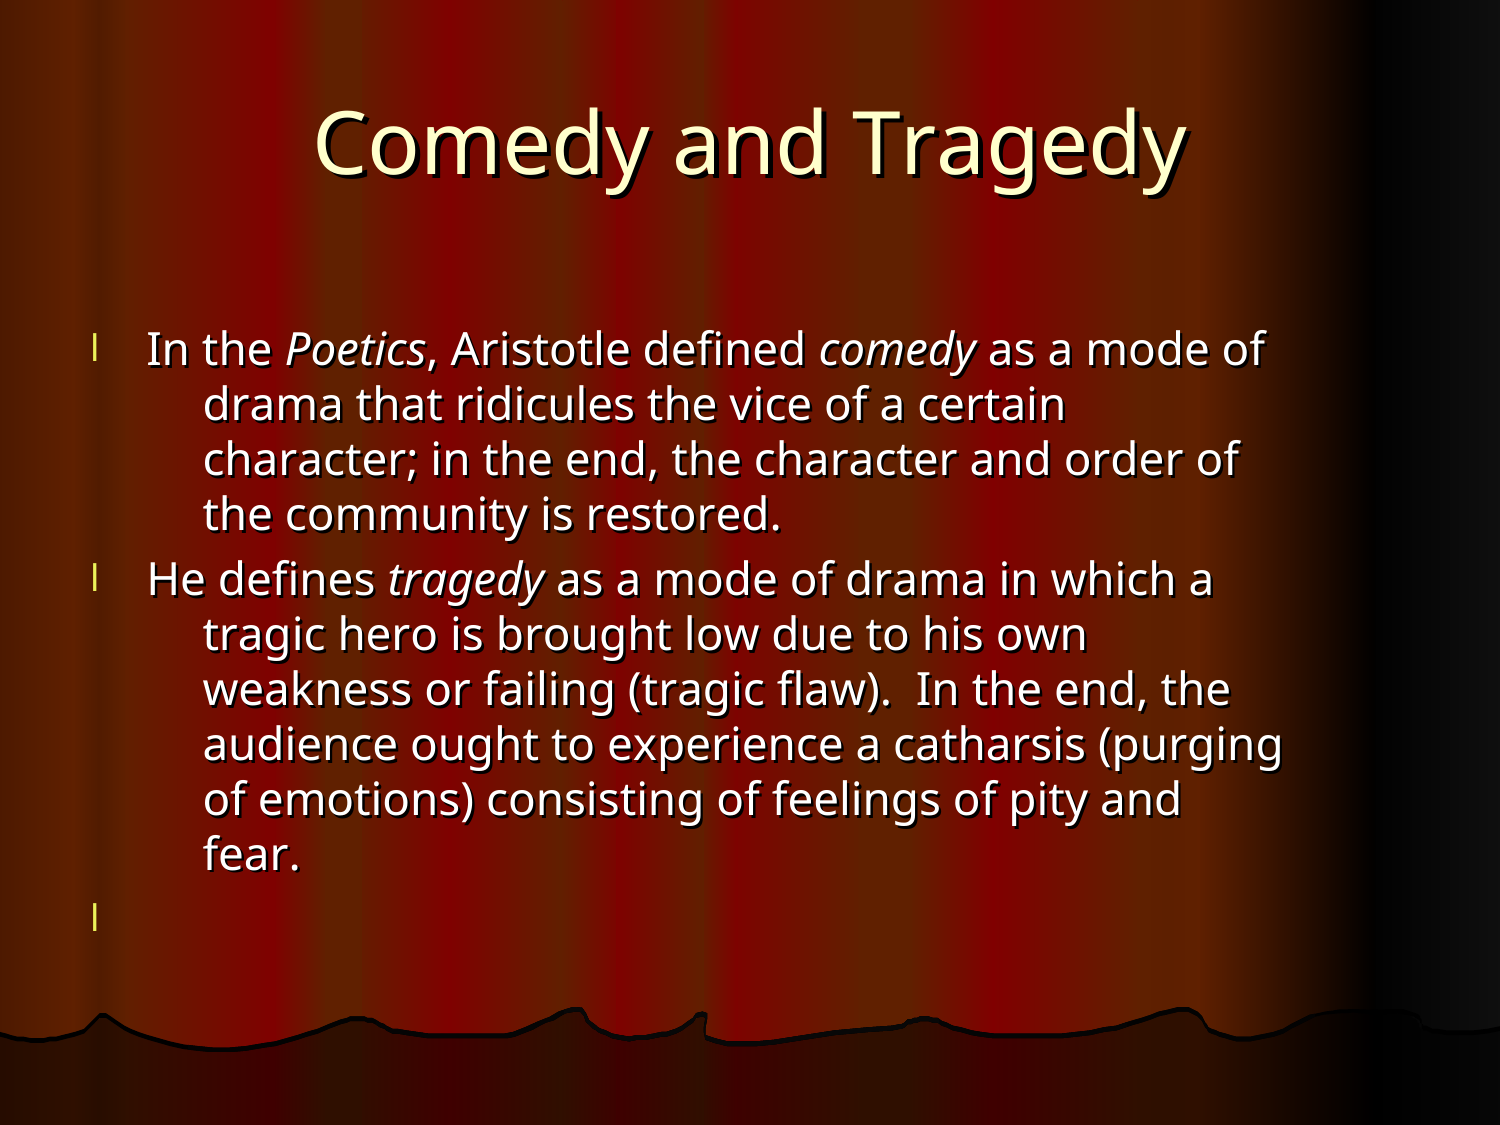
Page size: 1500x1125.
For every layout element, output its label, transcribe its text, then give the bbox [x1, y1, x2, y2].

list In the Poetics, Aristotle defined comedy as a mode of drama that ridicules the vice of a certain character; in the end, the character and order of the community is restored. He defines tragedy as a mode of drama in which a tragic hero is brought low due to his own weakness or failing (tragic flaw). In the end, the audience ought to experience a catharsis (purging of emotions) consisting of feelings of pity and fear. [75, 312, 1300, 965]
title Comedy and Tragedy [75, 45, 1426, 233]
